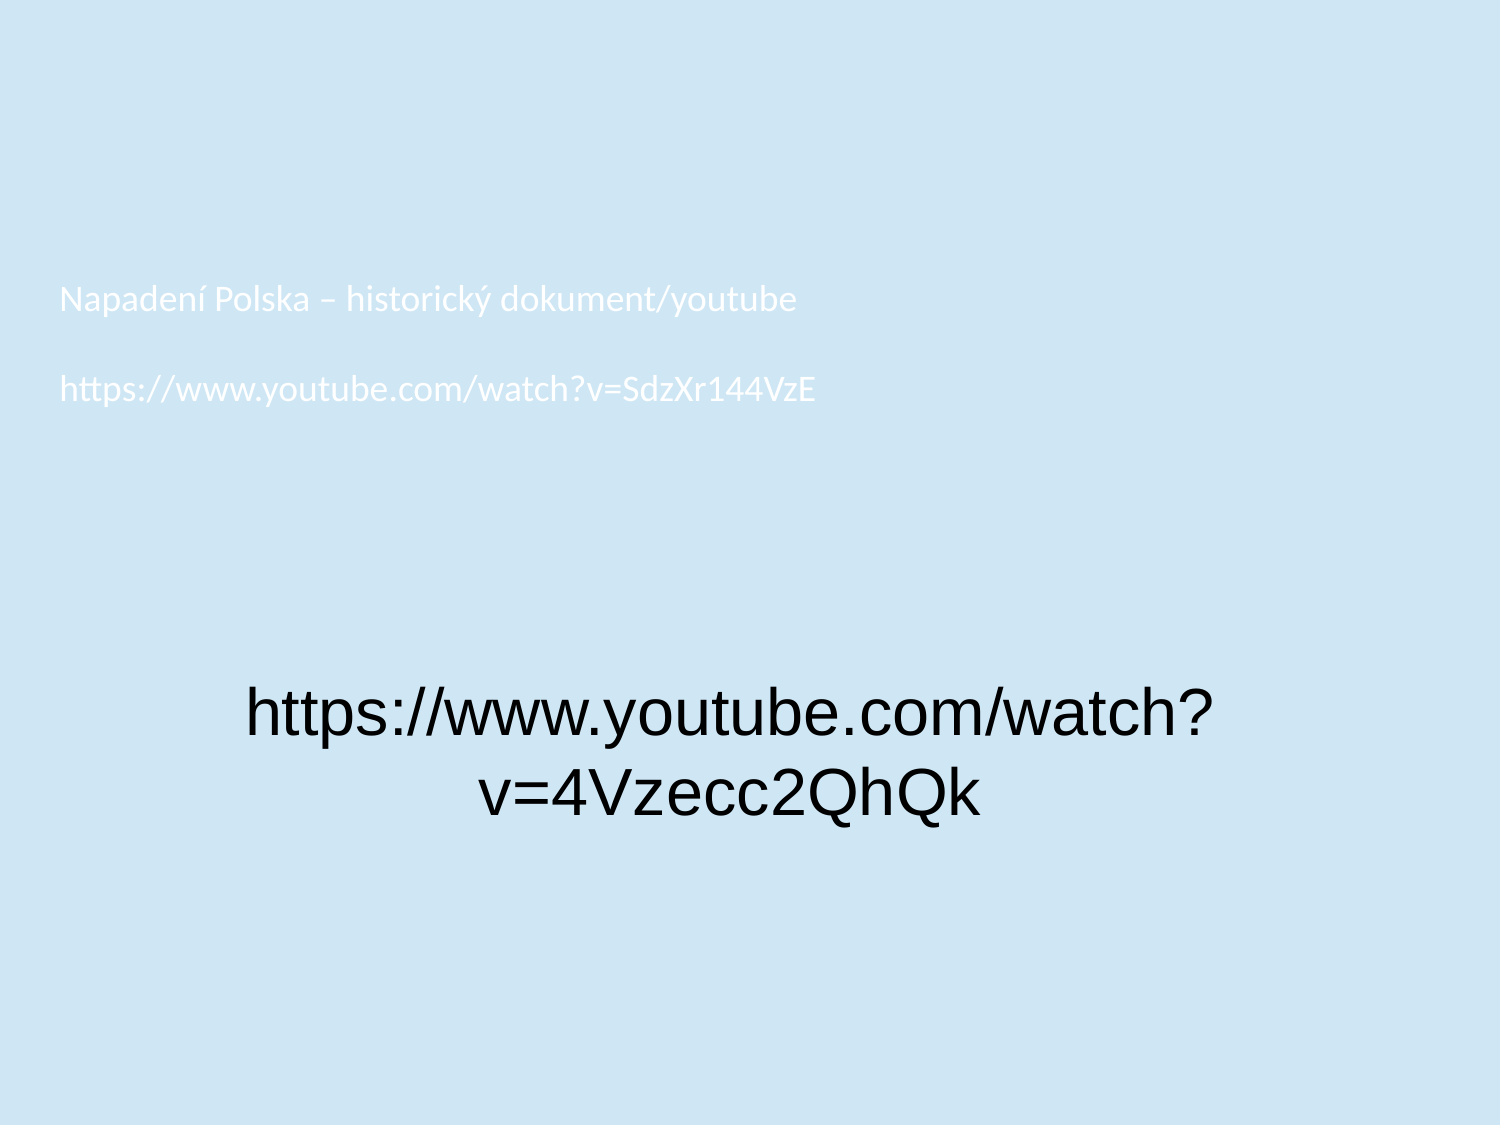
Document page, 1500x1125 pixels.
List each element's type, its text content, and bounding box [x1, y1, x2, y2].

text_box Napadení Polska – historický dokument/youtube https://www.youtube.com/watch?v=SdzXr144VzE [59, 248, 1410, 436]
text_box https://www.youtube.com/watch?v=4Vzecc2QhQk [55, 422, 1406, 1075]
